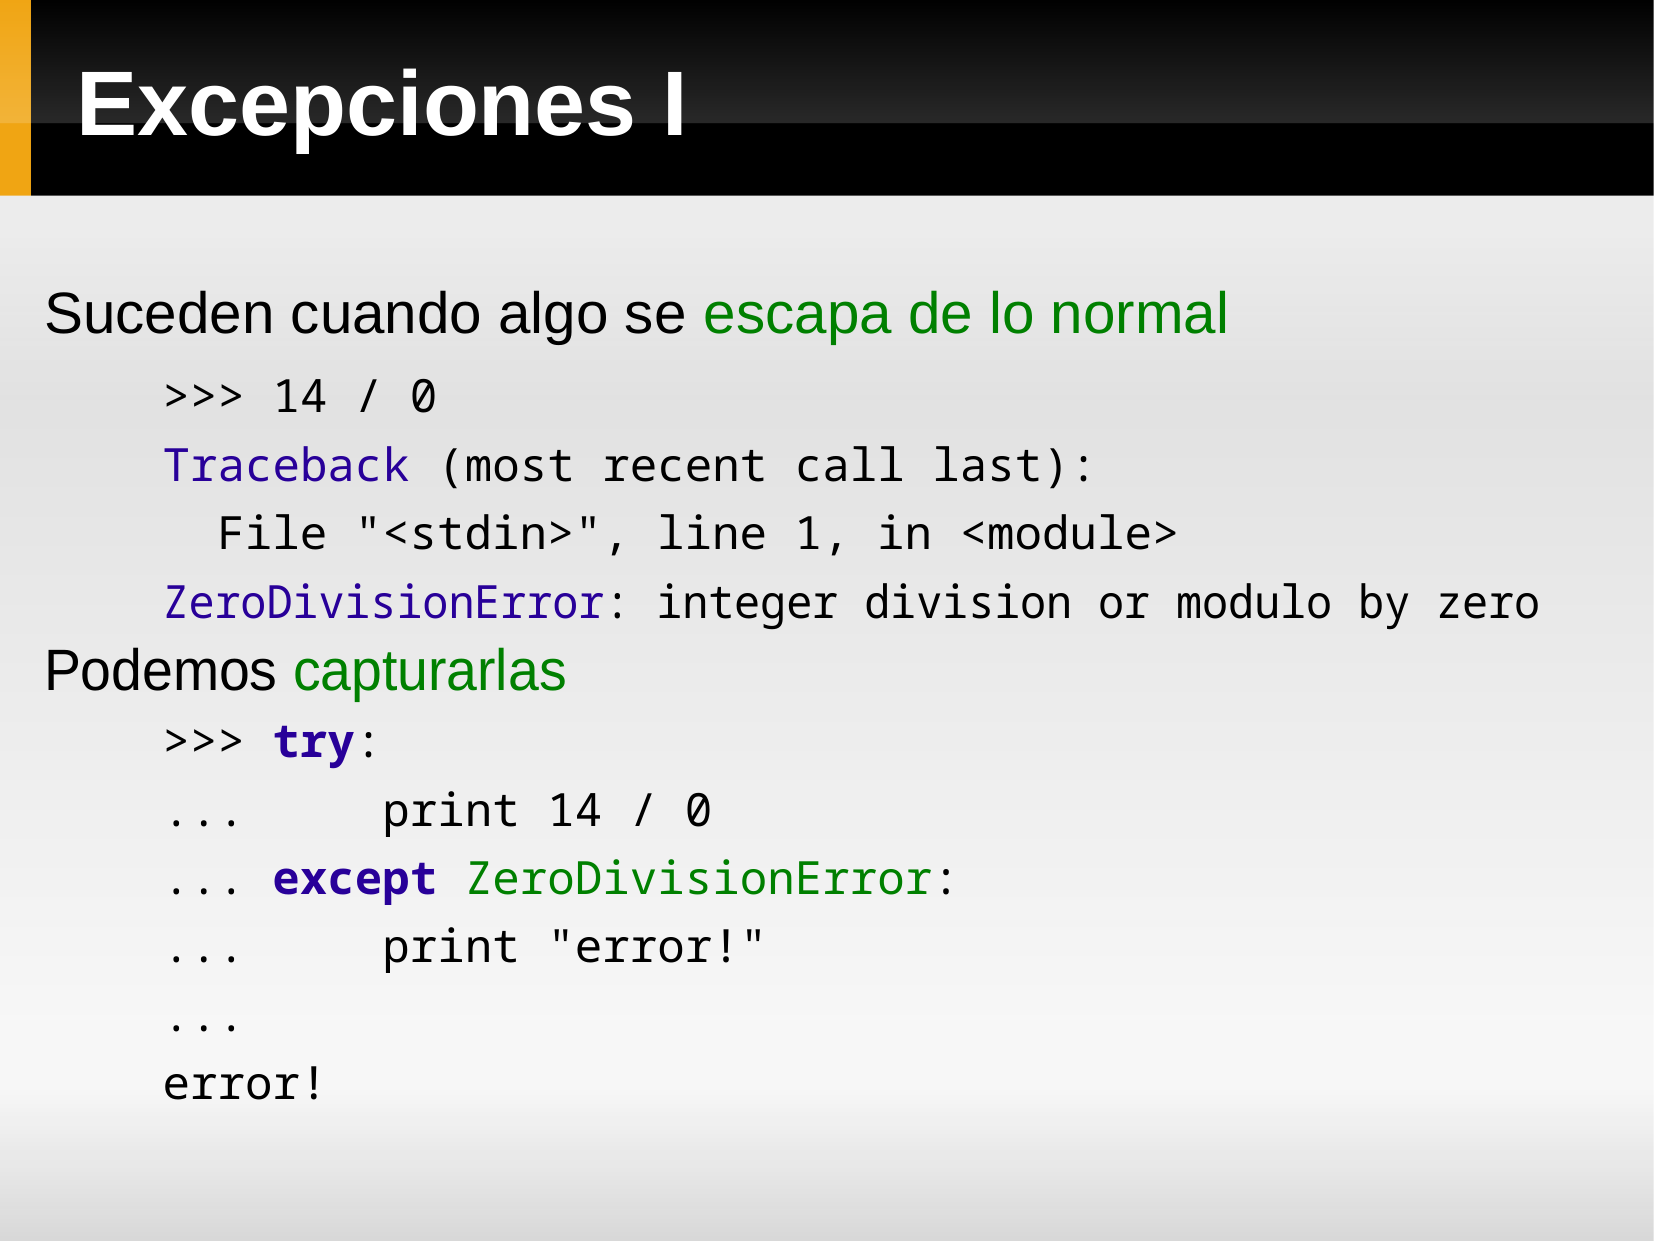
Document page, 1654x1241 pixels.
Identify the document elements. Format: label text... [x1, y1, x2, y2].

picture [0, 0, 1654, 1241]
title Excepciones I [76, 7, 1565, 200]
subtitle Suceden cuando algo se escapa de lo normal >>> 14 / 0 Traceback (most recent call last): File "<stdin>", line 1, in <module> ZeroDivisionError: integer division or modulo by zero Podemos capturarlas >>> try: ... print 14 / 0 ... except ZeroDivisionError: ... print "error!" ... error! [44, 295, 1610, 1099]
